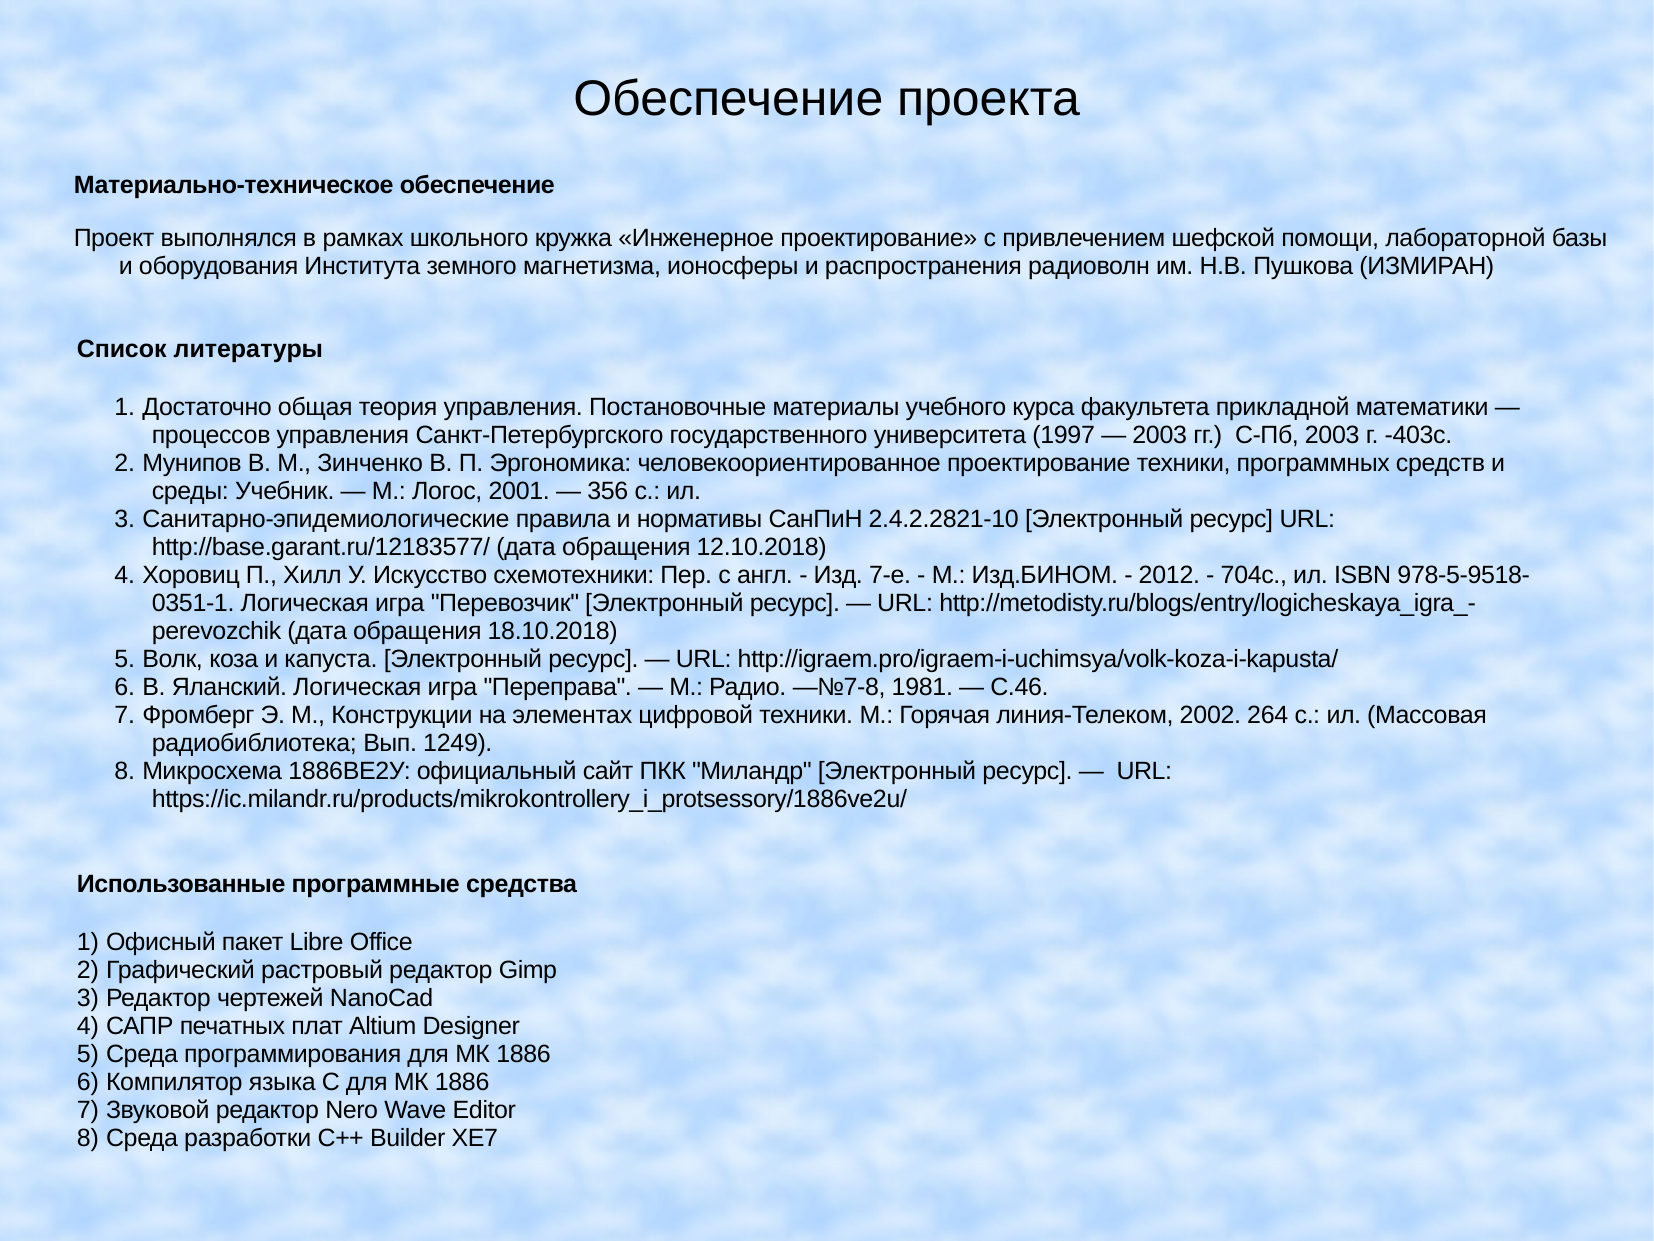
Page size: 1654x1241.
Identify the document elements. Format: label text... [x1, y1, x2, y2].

text_box Материально-техническое обеспечение Проект выполнялся в рамках школьного кружка «Инженерное проектирование» с привлечением шефской помощи, лабораторной базы и оборудования Института земного магнетизма, ионосферы и распространения радиоволн им. Н.В. Пушкова (ИЗМИРАН) [59, 163, 1625, 288]
title Обеспечение проекта [82, 49, 1571, 148]
picture [0, 0, 1654, 1241]
list Список литературы Достаточно общая теория управления. Постановочные материалы учебного курса факультета прикладной математики — процессов управления Санкт-Петербургского государственного университета (1997 — 2003 гг.) С-Пб, 2003 г. -403с. Мунипов В. М., Зинченко В. П. Эргономика: человекоориентированное проектирование техники, программных средств и среды: Учебник. — М.: Логос, 2001. — 356 с.: ил. Санитарно-эпидемиологические правила и нормативы СанПиН 2.4.2.2821-10 [Электронный ресурс] URL: http://base.garant.ru/12183577/ (дата обращения 12.10.2018) Хоровиц П., Хилл У. Искусство схемотехники: Пер. с англ. - Изд. 7-е. - М.: Изд.БИНОМ. - 2012. - 704с., ил. ISBN 978-5-9518-0351-1. Логическая игра "Перевозчик" [Электронный ресурс]. — URL: http://metodisty.ru/blogs/entry/logicheskaya_igra_-perevozchik (дата обращения 18.10.2018) Волк, коза и капуста. [Электронный ресурс]. — URL: http://igraem.pro/igraem-i-uchimsya/volk-koza-i-kapusta/ В. Яланский. Логическая игра "Переправа". — М.: Радио. —№7-8, 1981. — С.46. Фромберг Э. М., Конструкции на элементах цифровой техники. М.: Горячая линия-Телеком, 2002. 264 с.: ил. (Массовая радиобиблиотека; Вып. 1249). Микросхема 1886ВЕ2У: официальный сайт ПКК "Миландр" [Электронный ресурс]. — URL: https://ic.milandr.ru/products/mikrokontrollery_i_protsessory/1886ve2u/ Использованные программные средства Офисный пакет Libre Office Графический растровый редактор Gimp Редактор чертежей NanoCad САПР печатных плат Altium Designer Среда программирования для МК 1886 Компилятор языка С для МК 1886 Звуковой редактор Nero Wave Editor Среда разработки C++ Builder XE7 [76, 288, 1565, 1152]
